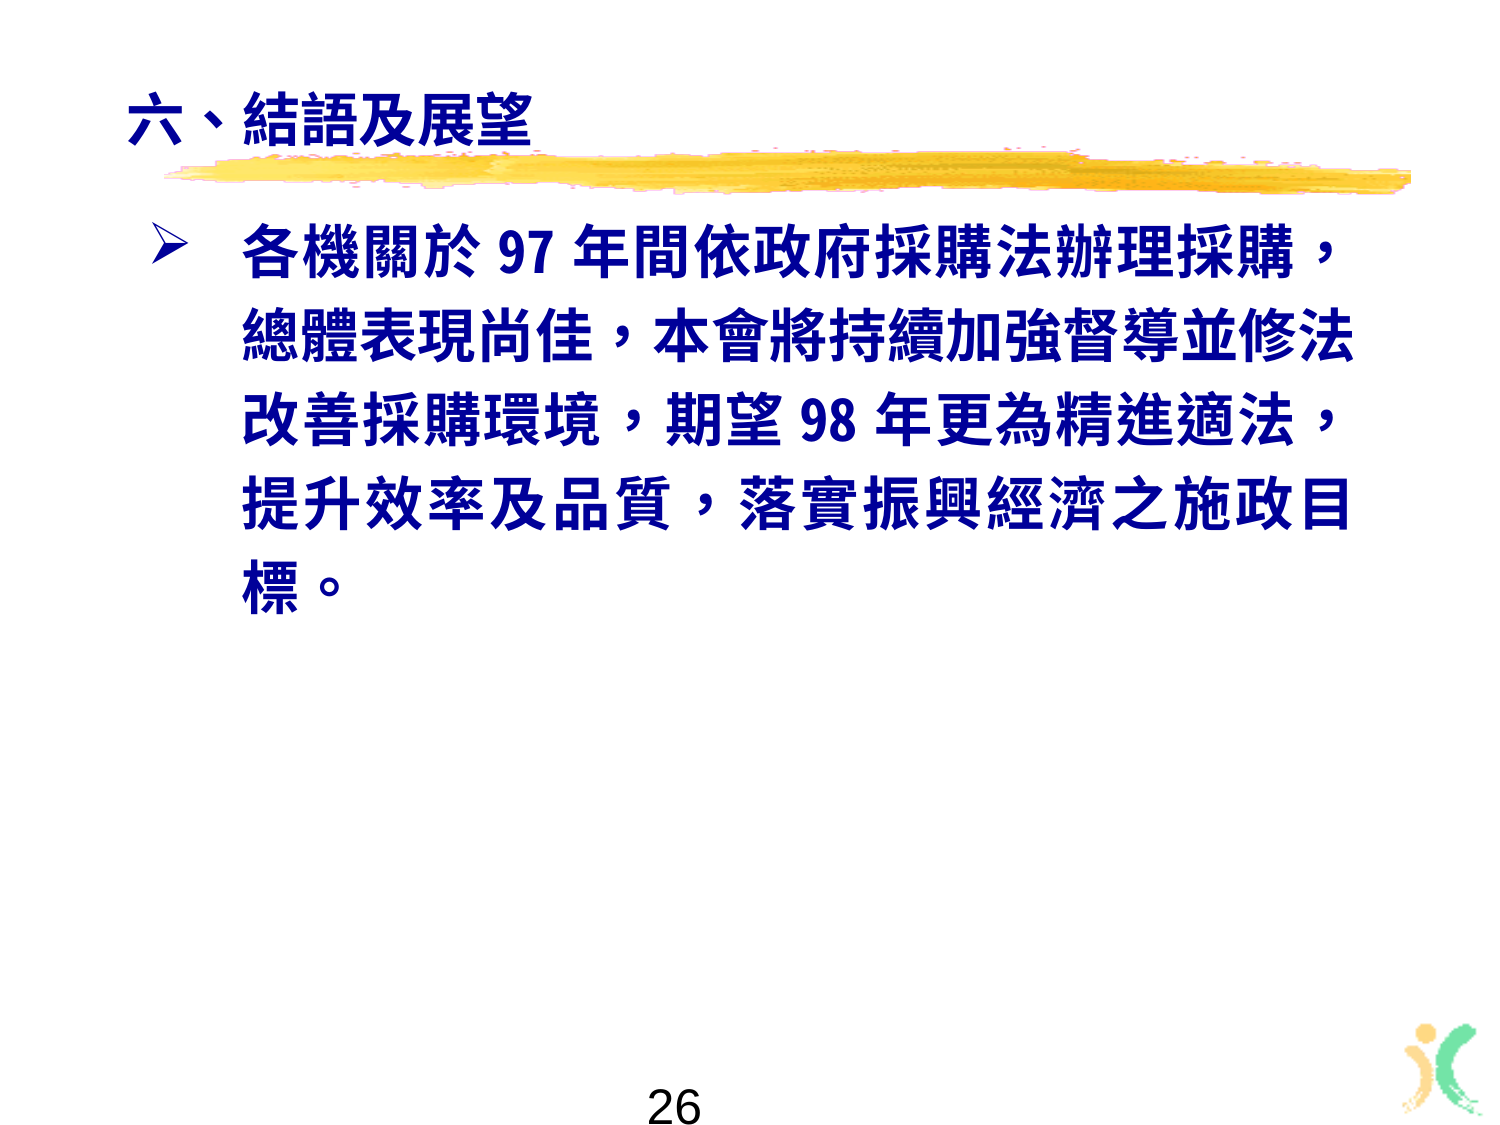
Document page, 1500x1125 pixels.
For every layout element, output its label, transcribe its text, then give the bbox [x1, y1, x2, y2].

text_box 各機關於97年間依政府採購法辦理採購，總體表現尚佳，本會將持續加強督導並修法改善採購環境，期望98年更為精進適法，提升效率及品質，落實振興經濟之施政目標。 [131, 193, 1371, 671]
picture [164, 161, 1411, 205]
text_box 六、結語及展望 [111, 75, 1417, 161]
